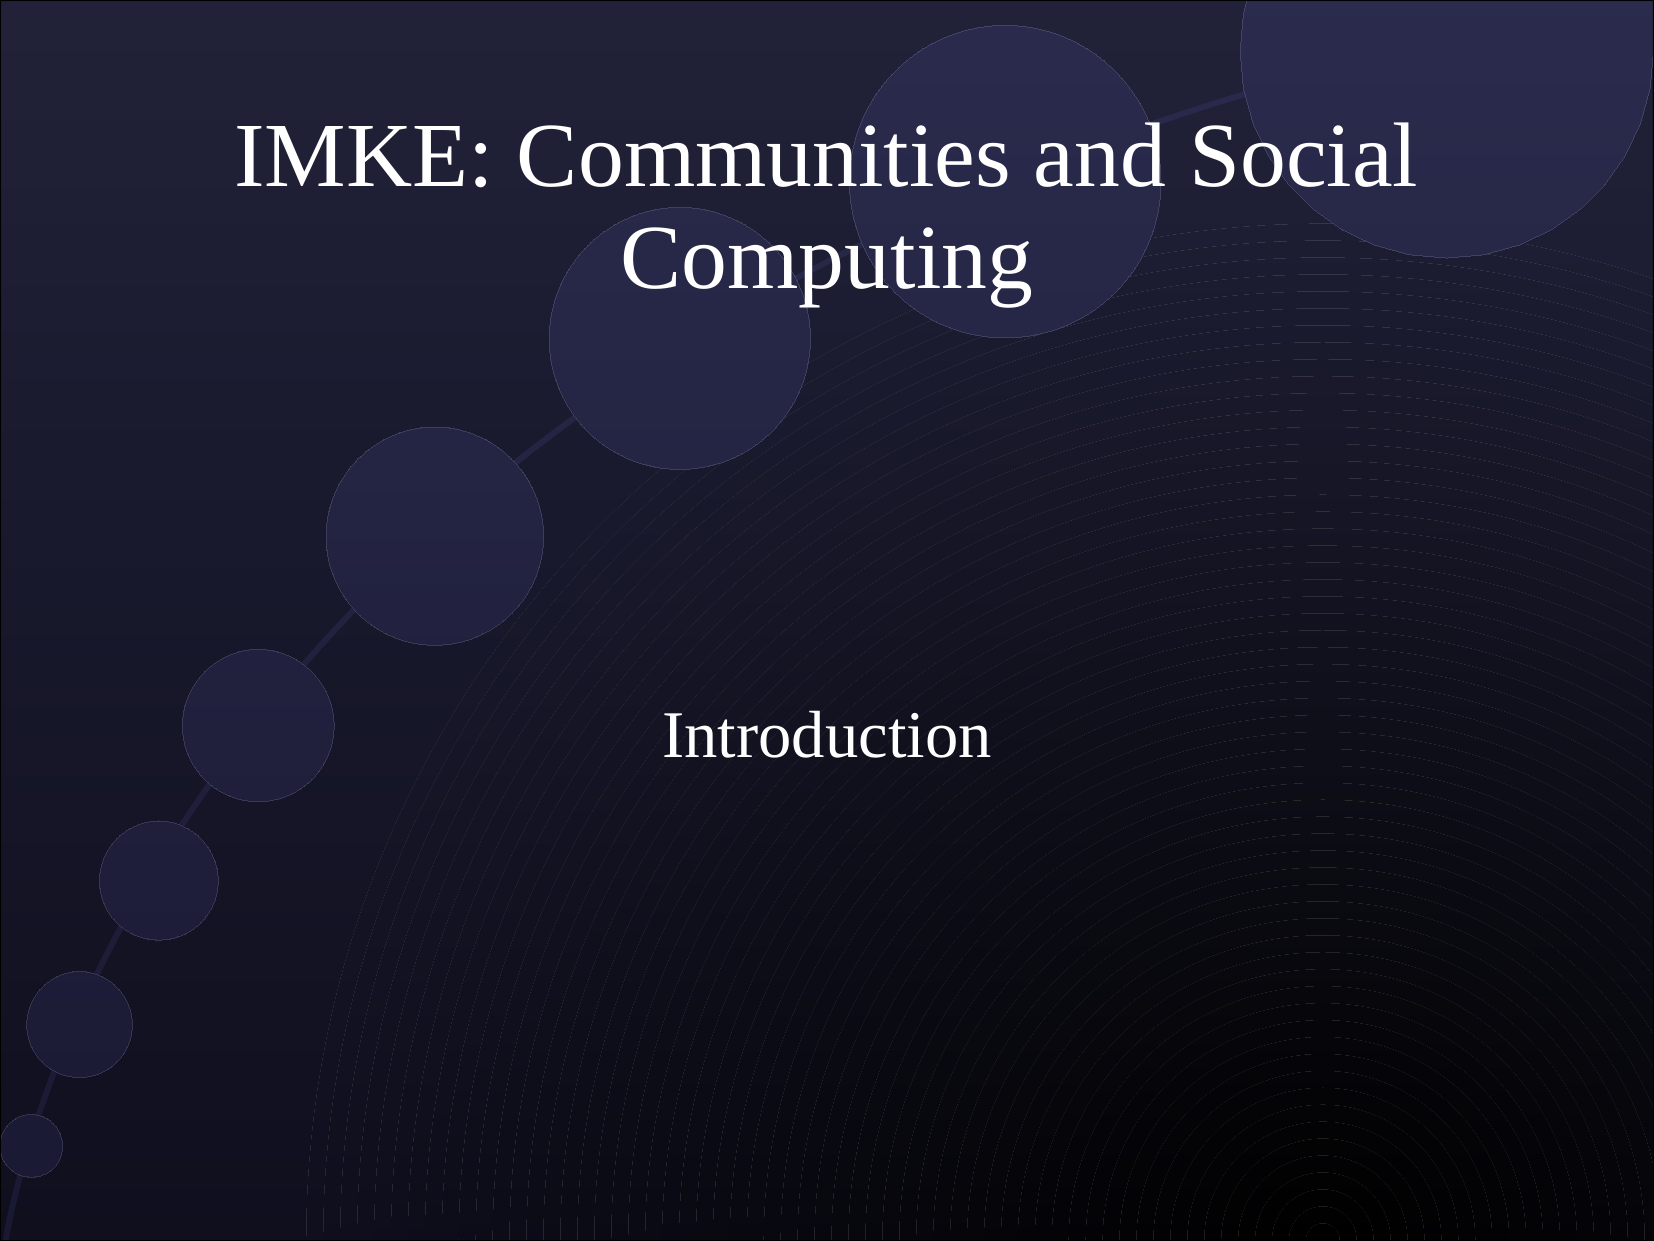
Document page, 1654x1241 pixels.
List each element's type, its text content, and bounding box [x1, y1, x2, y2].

title IMKE: Communities and Social Computing [121, 102, 1534, 311]
subtitle Introduction [121, 344, 1534, 1127]
